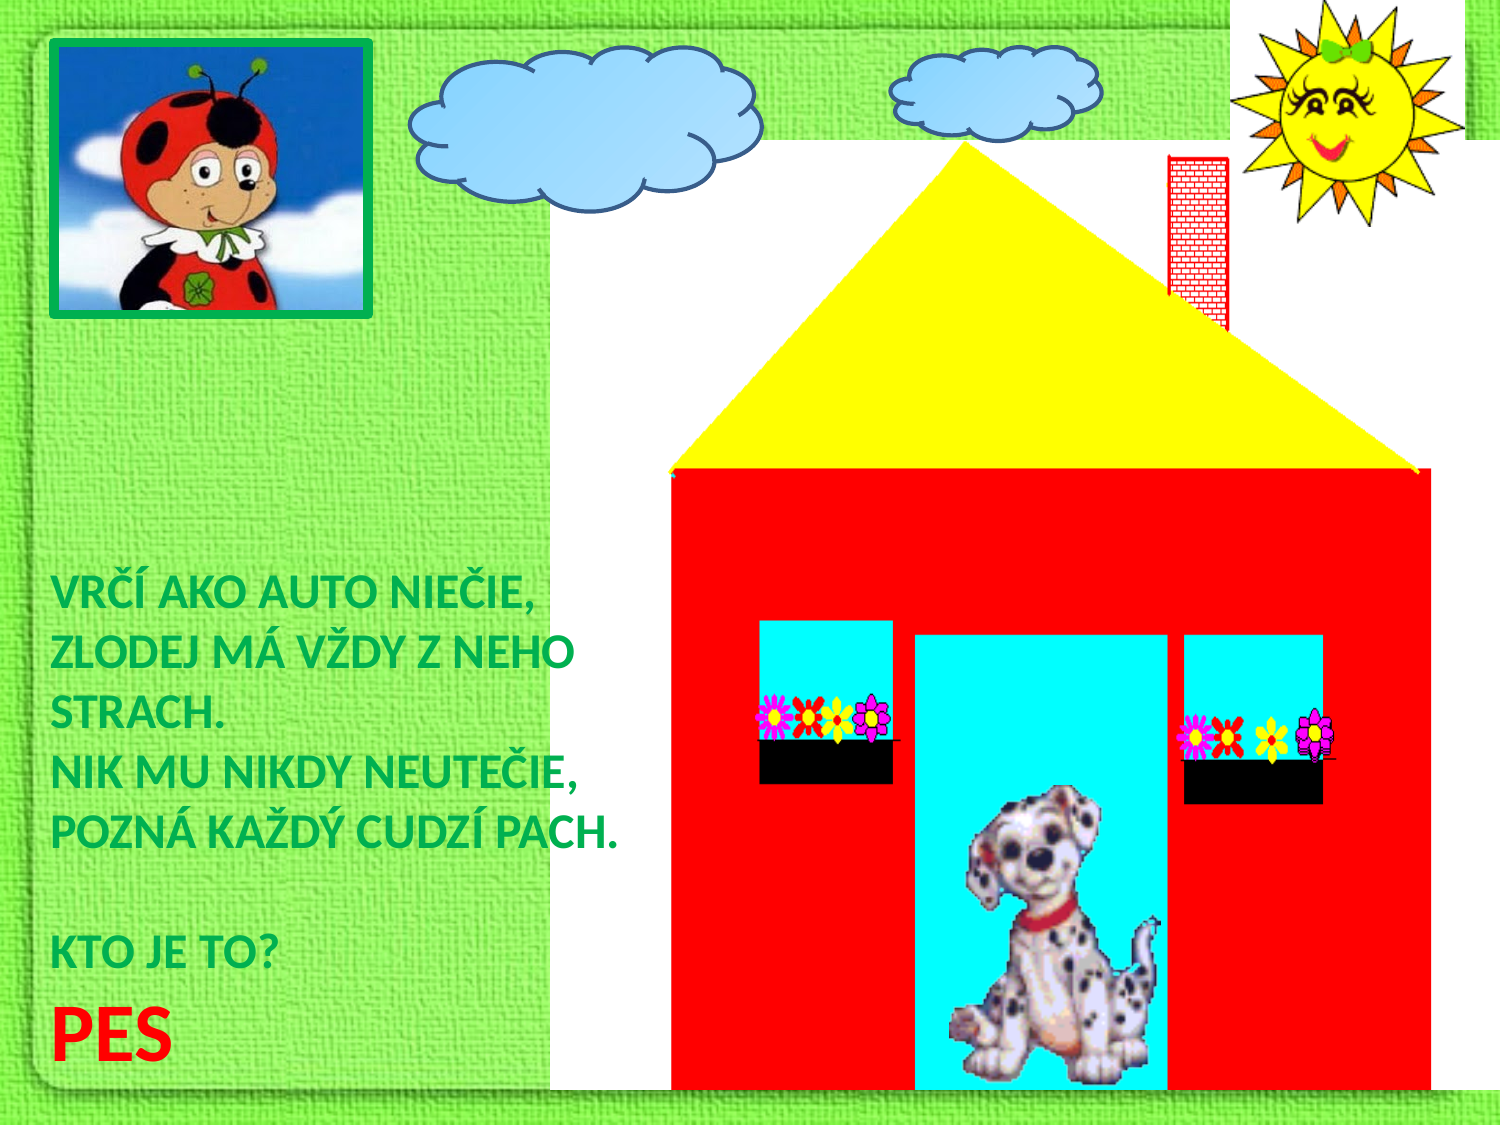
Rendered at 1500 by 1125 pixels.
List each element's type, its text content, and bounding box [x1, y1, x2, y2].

text_box [890, 47, 1102, 142]
picture [550, 0, 1500, 1092]
text_box VRČÍ AKO AUTO NIEČIE, ZLODEJ MÁ VŽDY Z NEHO STRACH. NIK MU NIKDY NEUTEČIE, POZNÁ KAŽDÝ CUDZÍ PACH. KTO JE TO? PES [35, 551, 715, 1086]
picture [58, 46, 364, 310]
text_box [409, 47, 762, 212]
